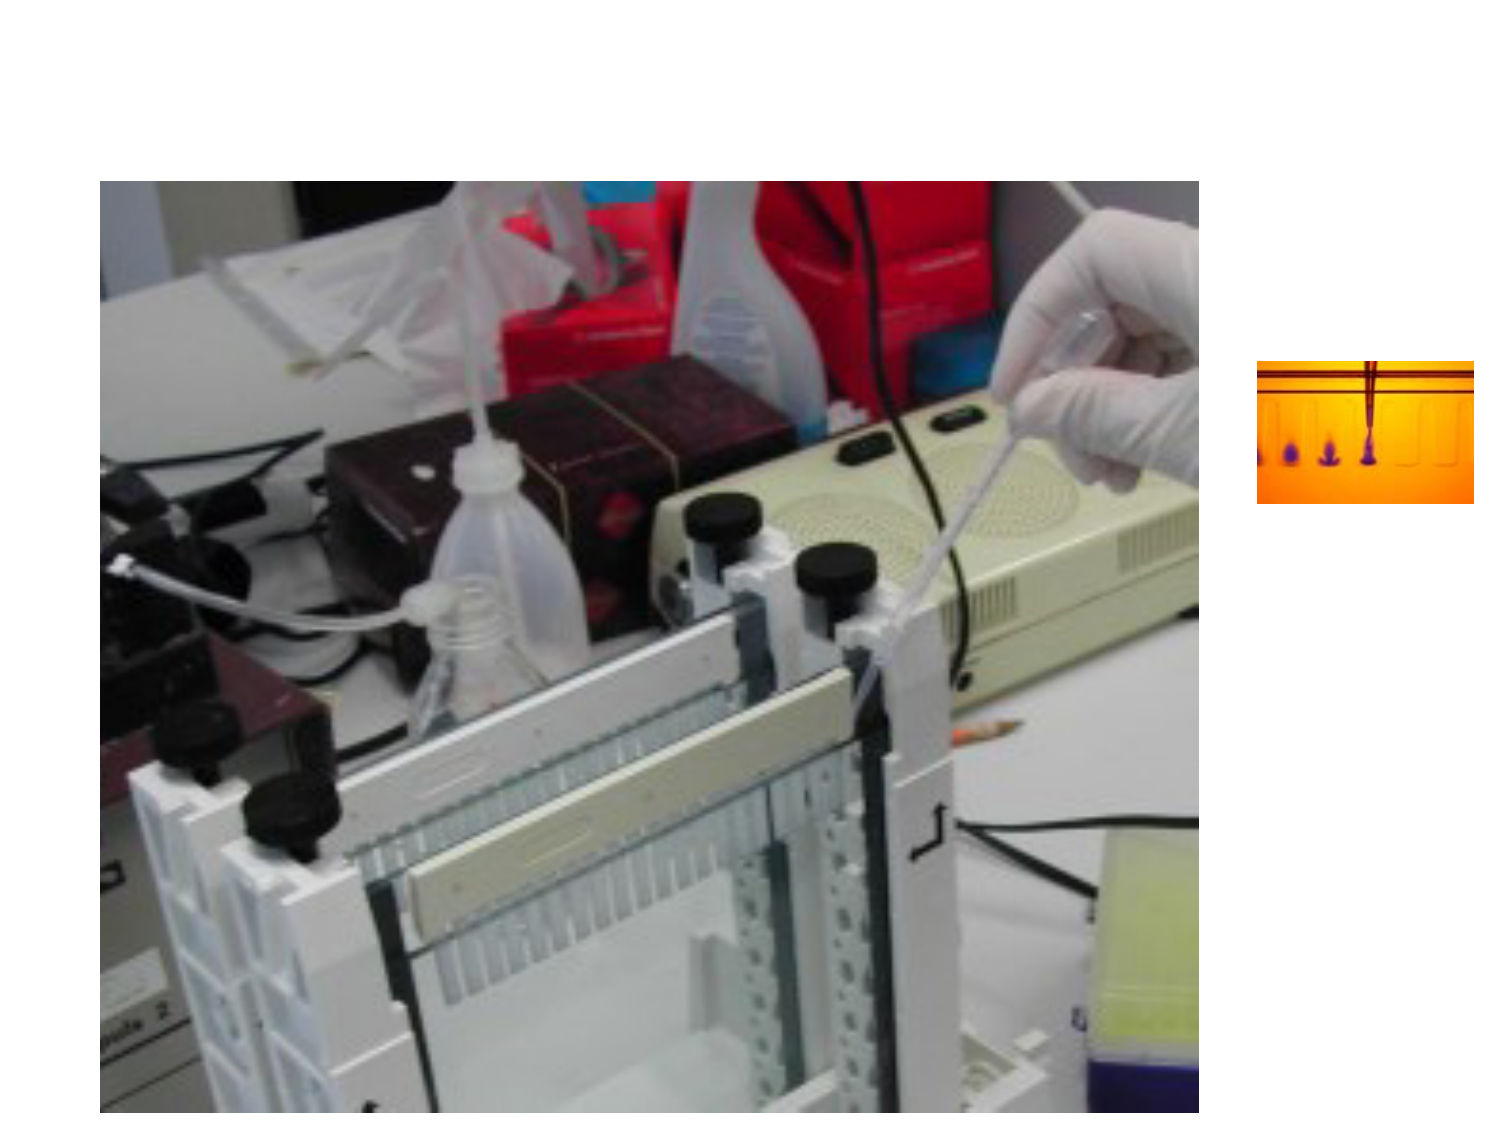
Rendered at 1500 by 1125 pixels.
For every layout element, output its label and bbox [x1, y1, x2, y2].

picture [1257, 361, 1474, 504]
picture [100, 181, 1199, 1114]
